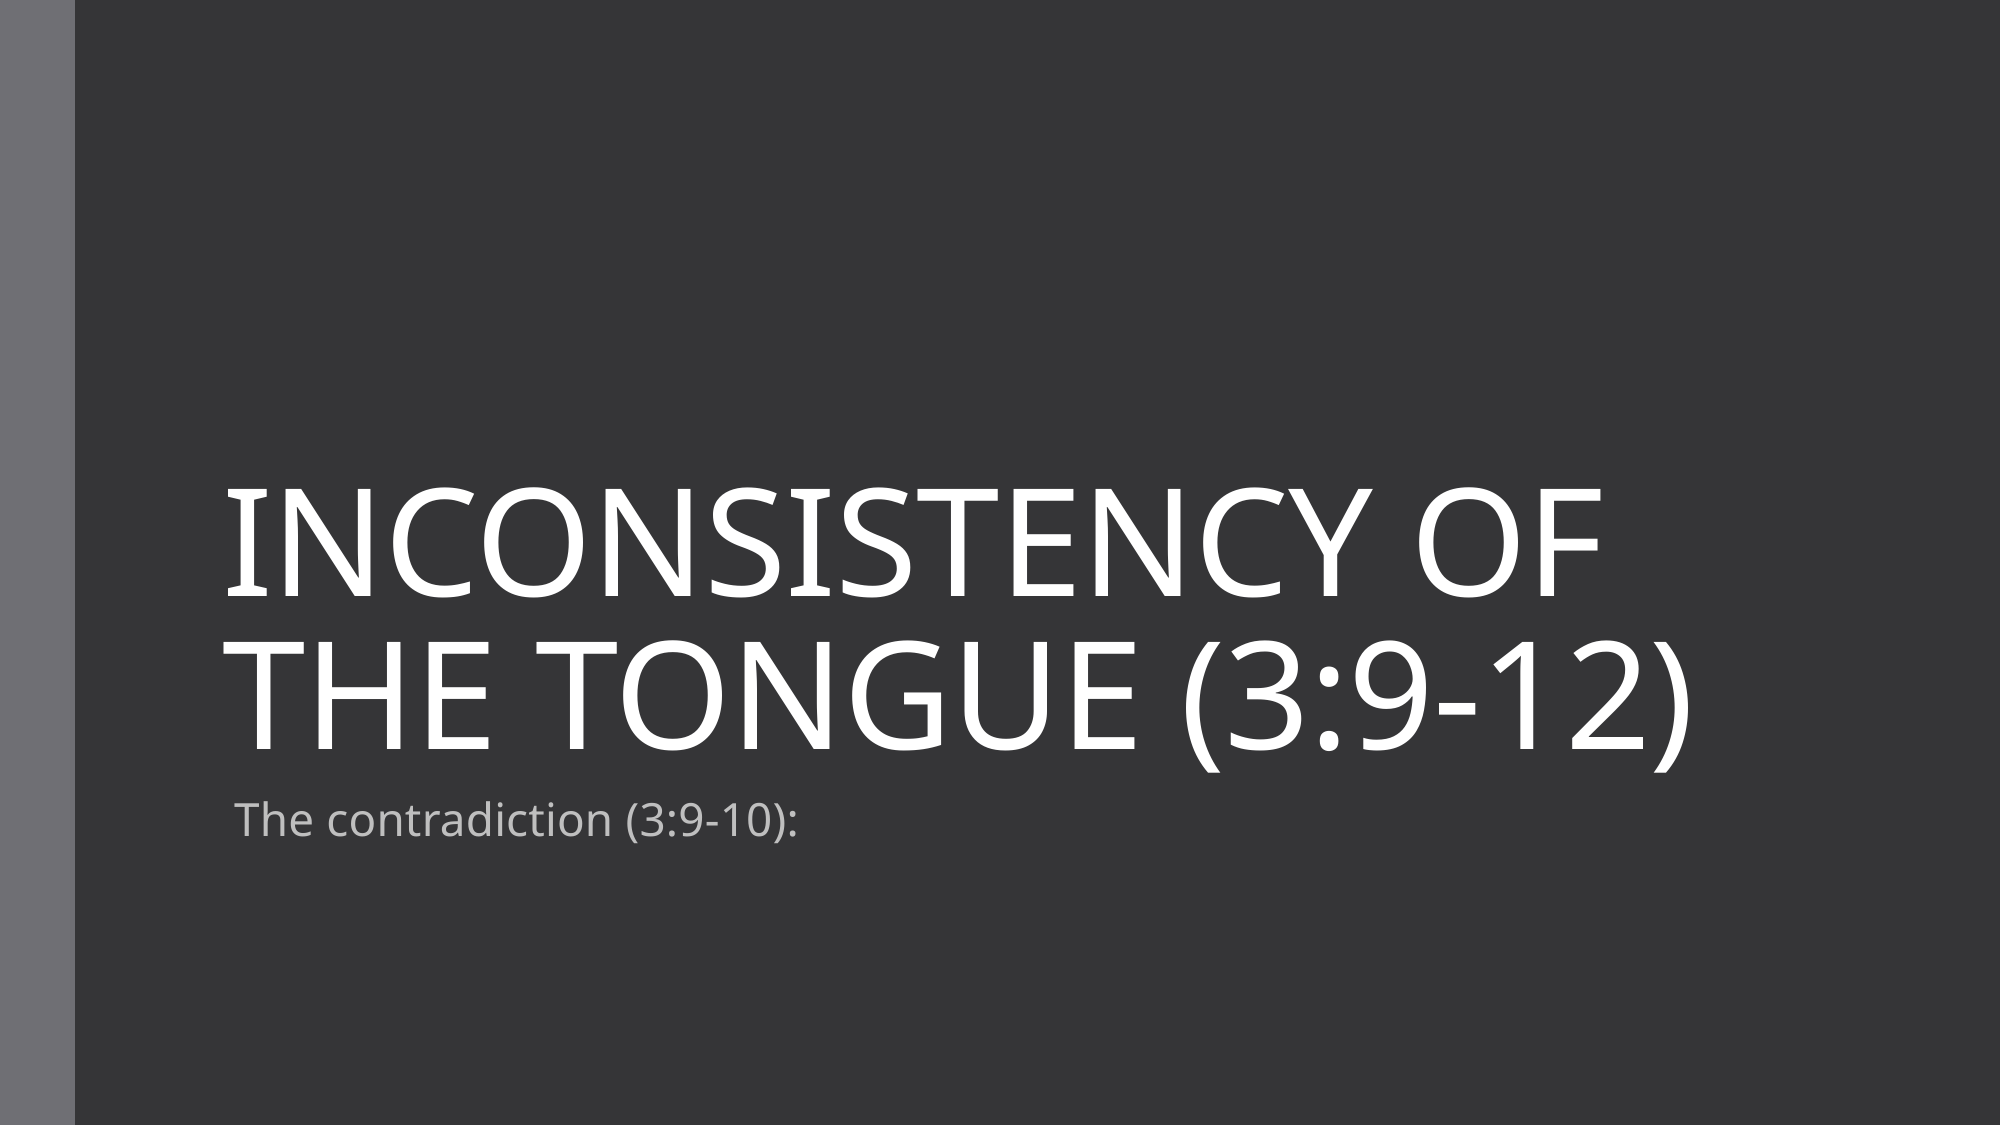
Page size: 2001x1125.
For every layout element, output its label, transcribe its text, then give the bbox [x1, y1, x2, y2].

title INCONSISTENCY OF THE TONGUE (3:9-12) [206, 124, 1752, 787]
subtitle The contradiction (3:9-10): [206, 787, 1752, 1066]
